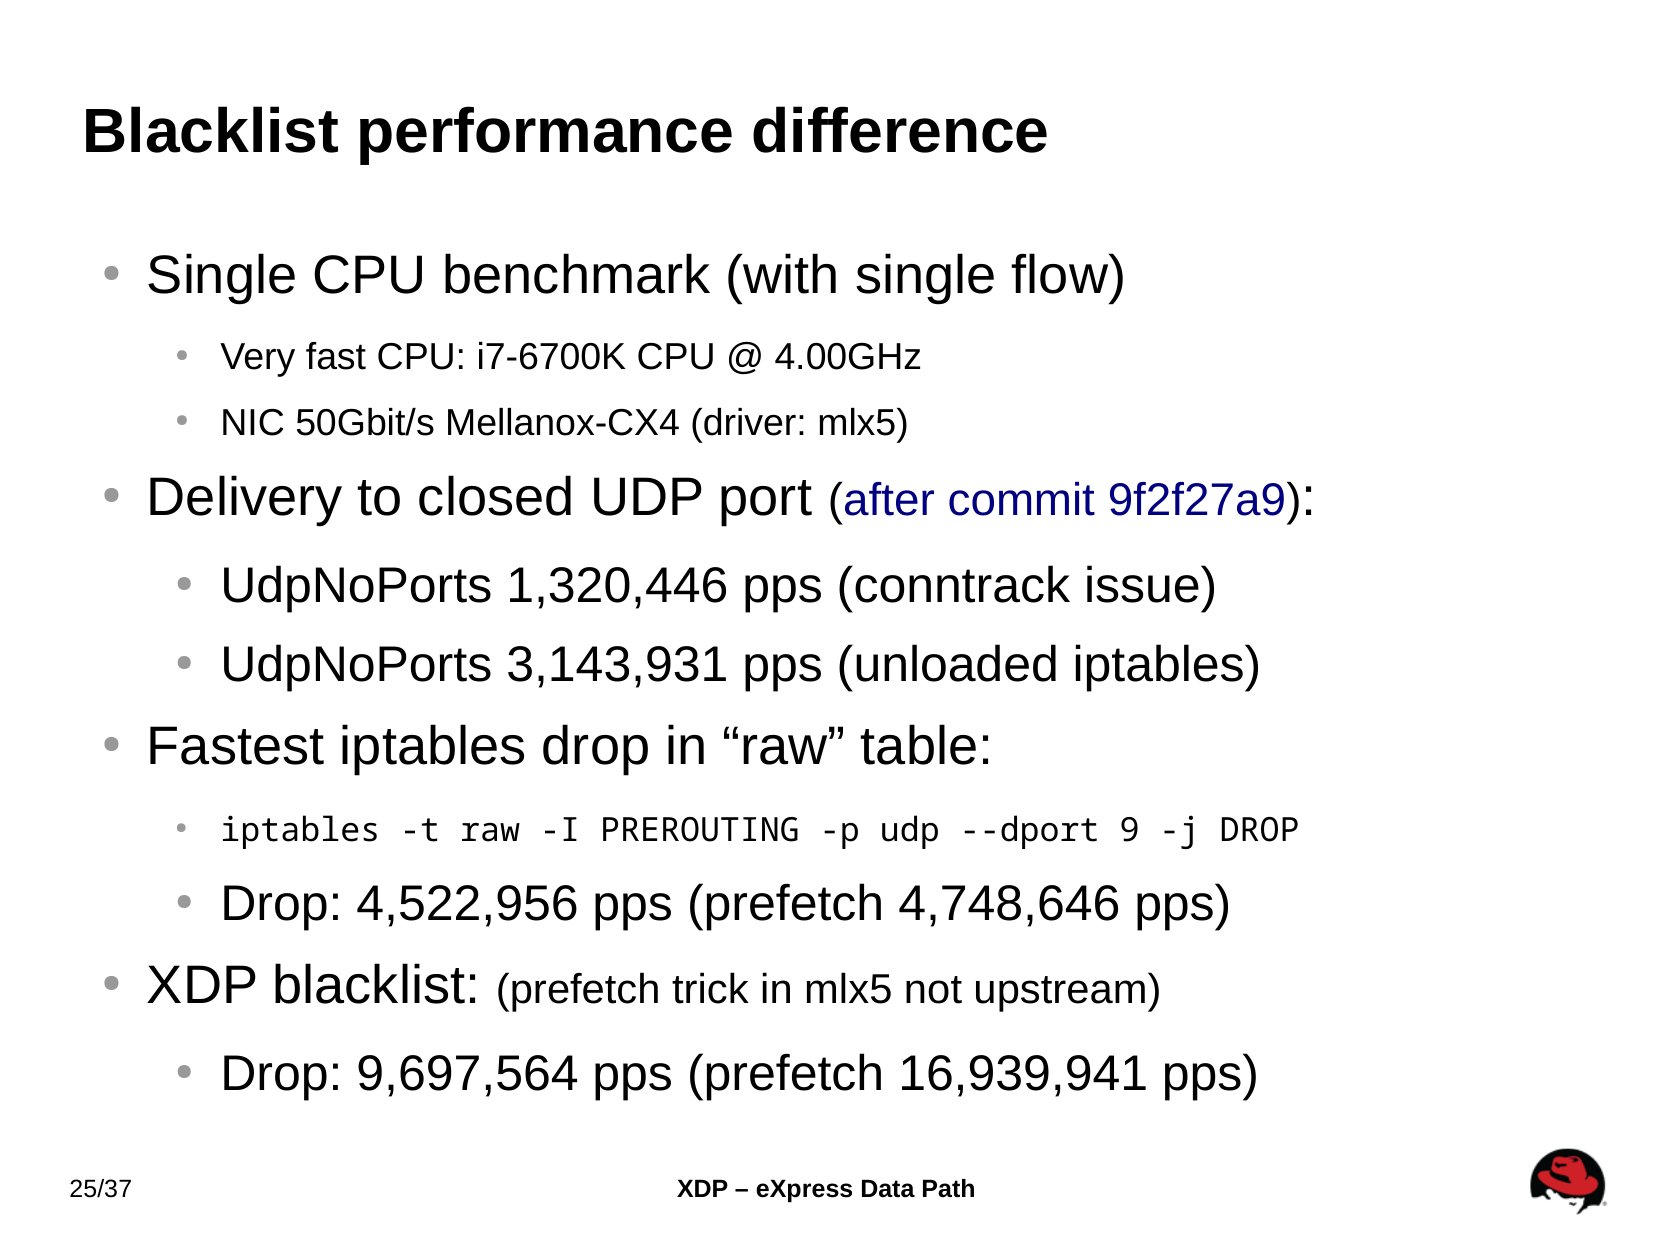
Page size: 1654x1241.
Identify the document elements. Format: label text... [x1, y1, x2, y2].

list Single CPU benchmark (with single flow) Very fast CPU: i7-6700K CPU @ 4.00GHz NIC 50Gbit/s Mellanox-CX4 (driver: mlx5) Delivery to closed UDP port (after commit 9f2f27a9): UdpNoPorts 1,320,446 pps (conntrack issue) UdpNoPorts 3,143,931 pps (unloaded iptables) Fastest iptables drop in “raw” table: iptables -t raw -I PREROUTING -p udp --dport 9 -j DROP Drop: 4,522,956 pps (prefetch 4,748,646 pps) XDP blacklist: (prefetch trick in mlx5 not upstream) Drop: 9,697,564 pps (prefetch 16,939,941 pps) [86, 244, 1576, 1101]
title Blacklist performance difference [82, 37, 1571, 226]
picture [1529, 1146, 1613, 1224]
